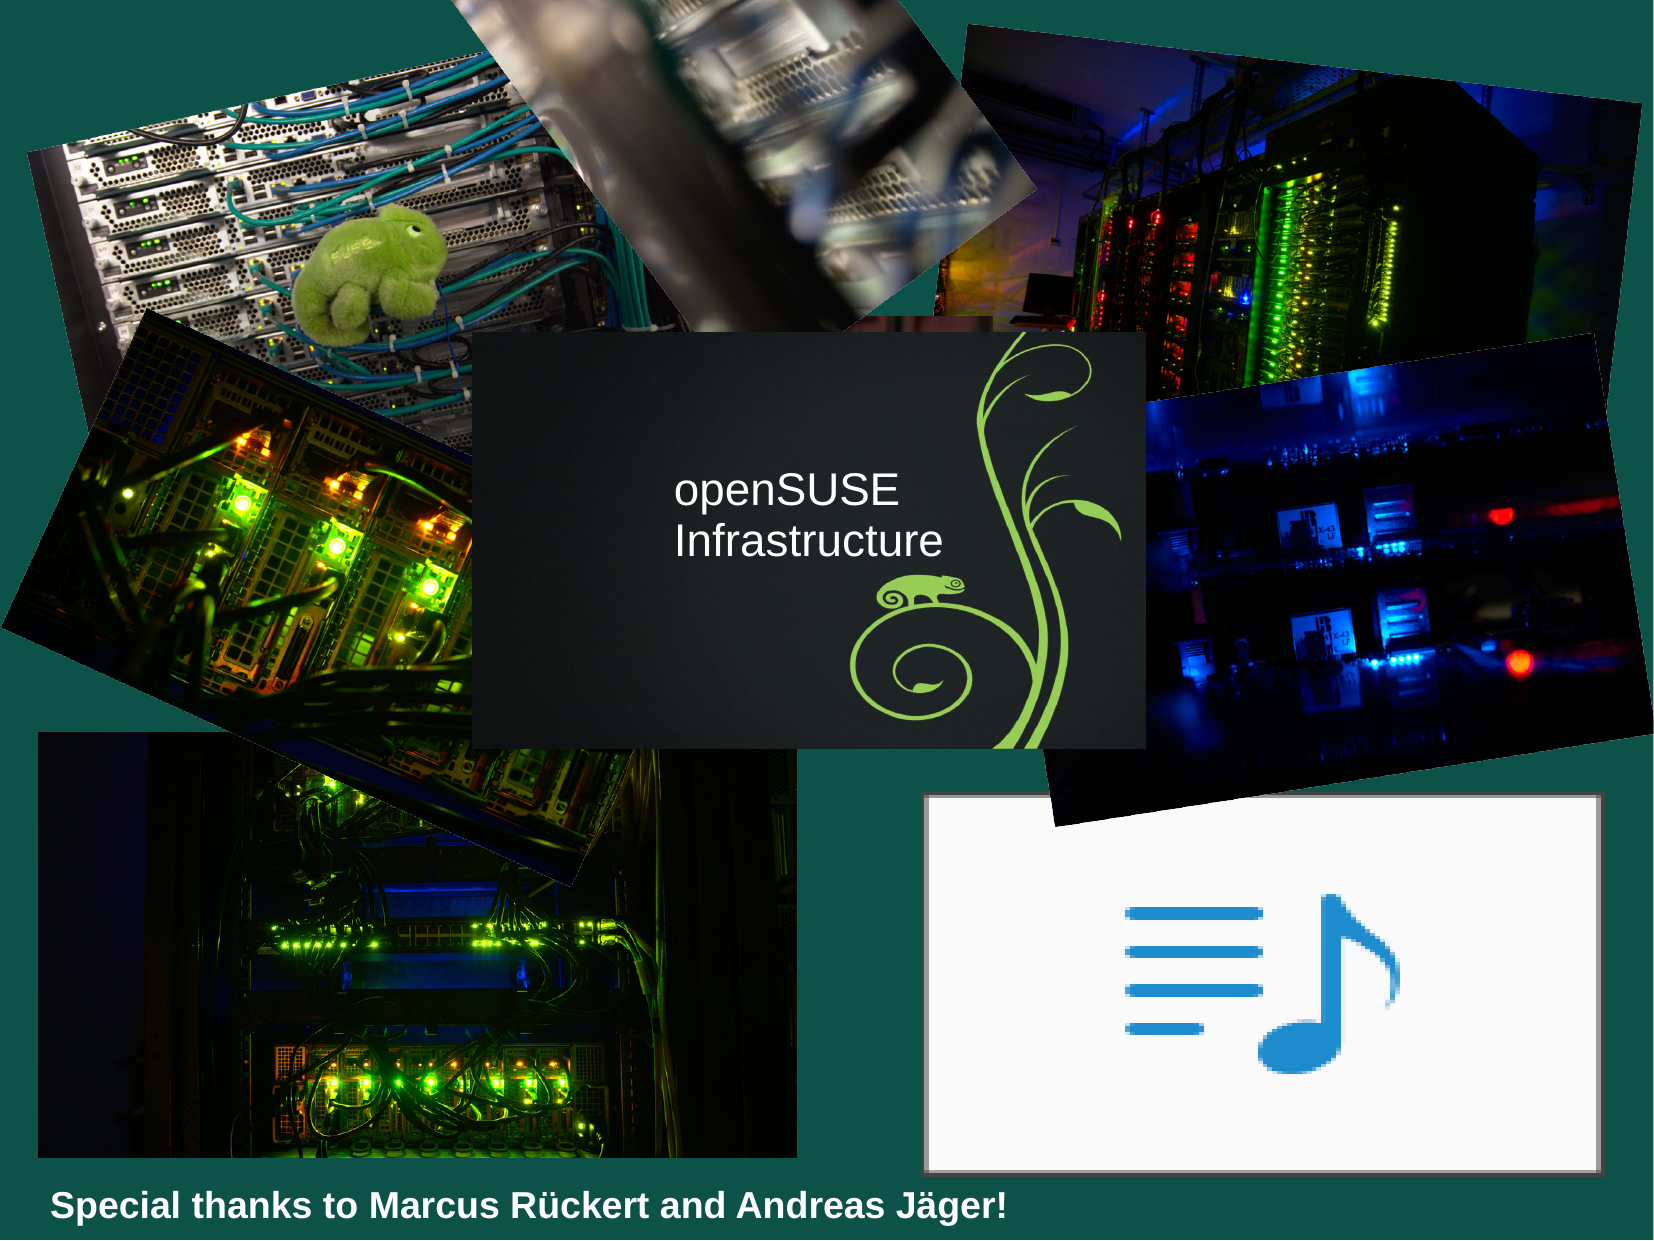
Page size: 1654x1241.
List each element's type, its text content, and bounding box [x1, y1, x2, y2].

text_box [919, 791, 1607, 1178]
picture [0, 0, 1654, 1158]
text_box Special thanks to Marcus Rückert and Andreas Jäger! [35, 1177, 1123, 1235]
